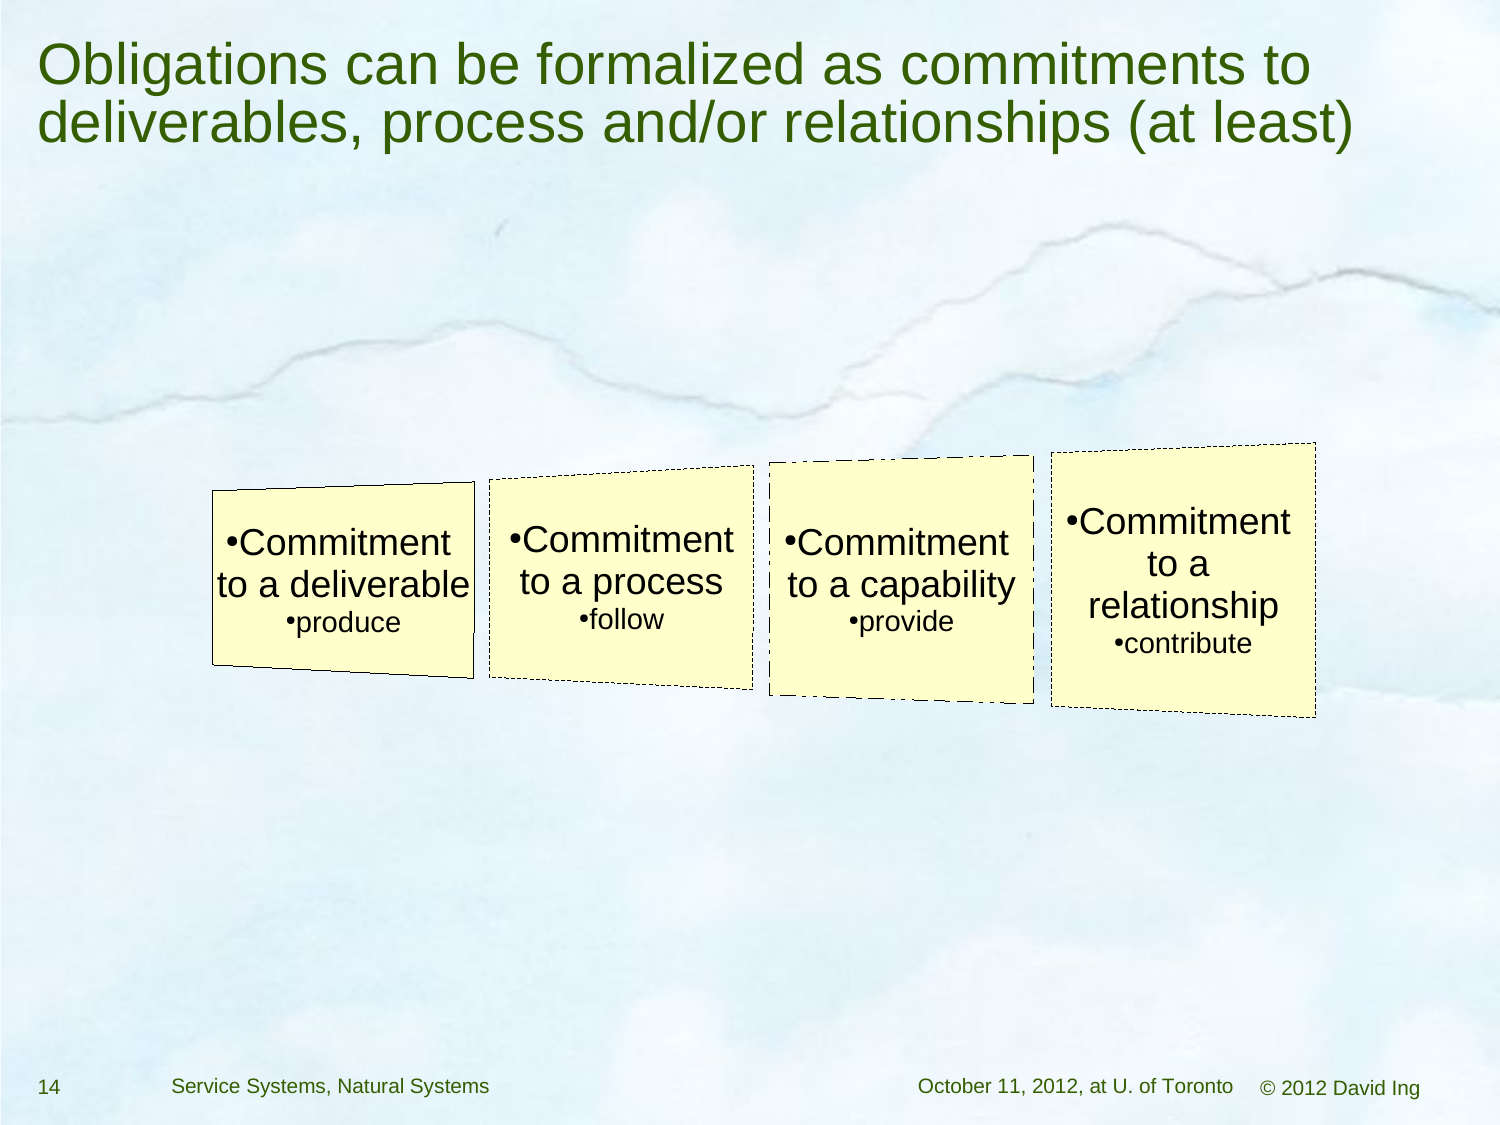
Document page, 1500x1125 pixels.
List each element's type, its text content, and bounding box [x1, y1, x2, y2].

text_box Commitment to a relationship contribute [1051, 442, 1316, 718]
title Obligations can be formalized as commitments to deliverables, process and/or relationships (at least) [37, 37, 1463, 162]
picture [0, 0, 1500, 1125]
text_box Commitment to a deliverable produce [212, 481, 475, 679]
text_box Commitment to a process follow [489, 465, 754, 690]
text_box Commitment to a capability provide [769, 455, 1034, 704]
